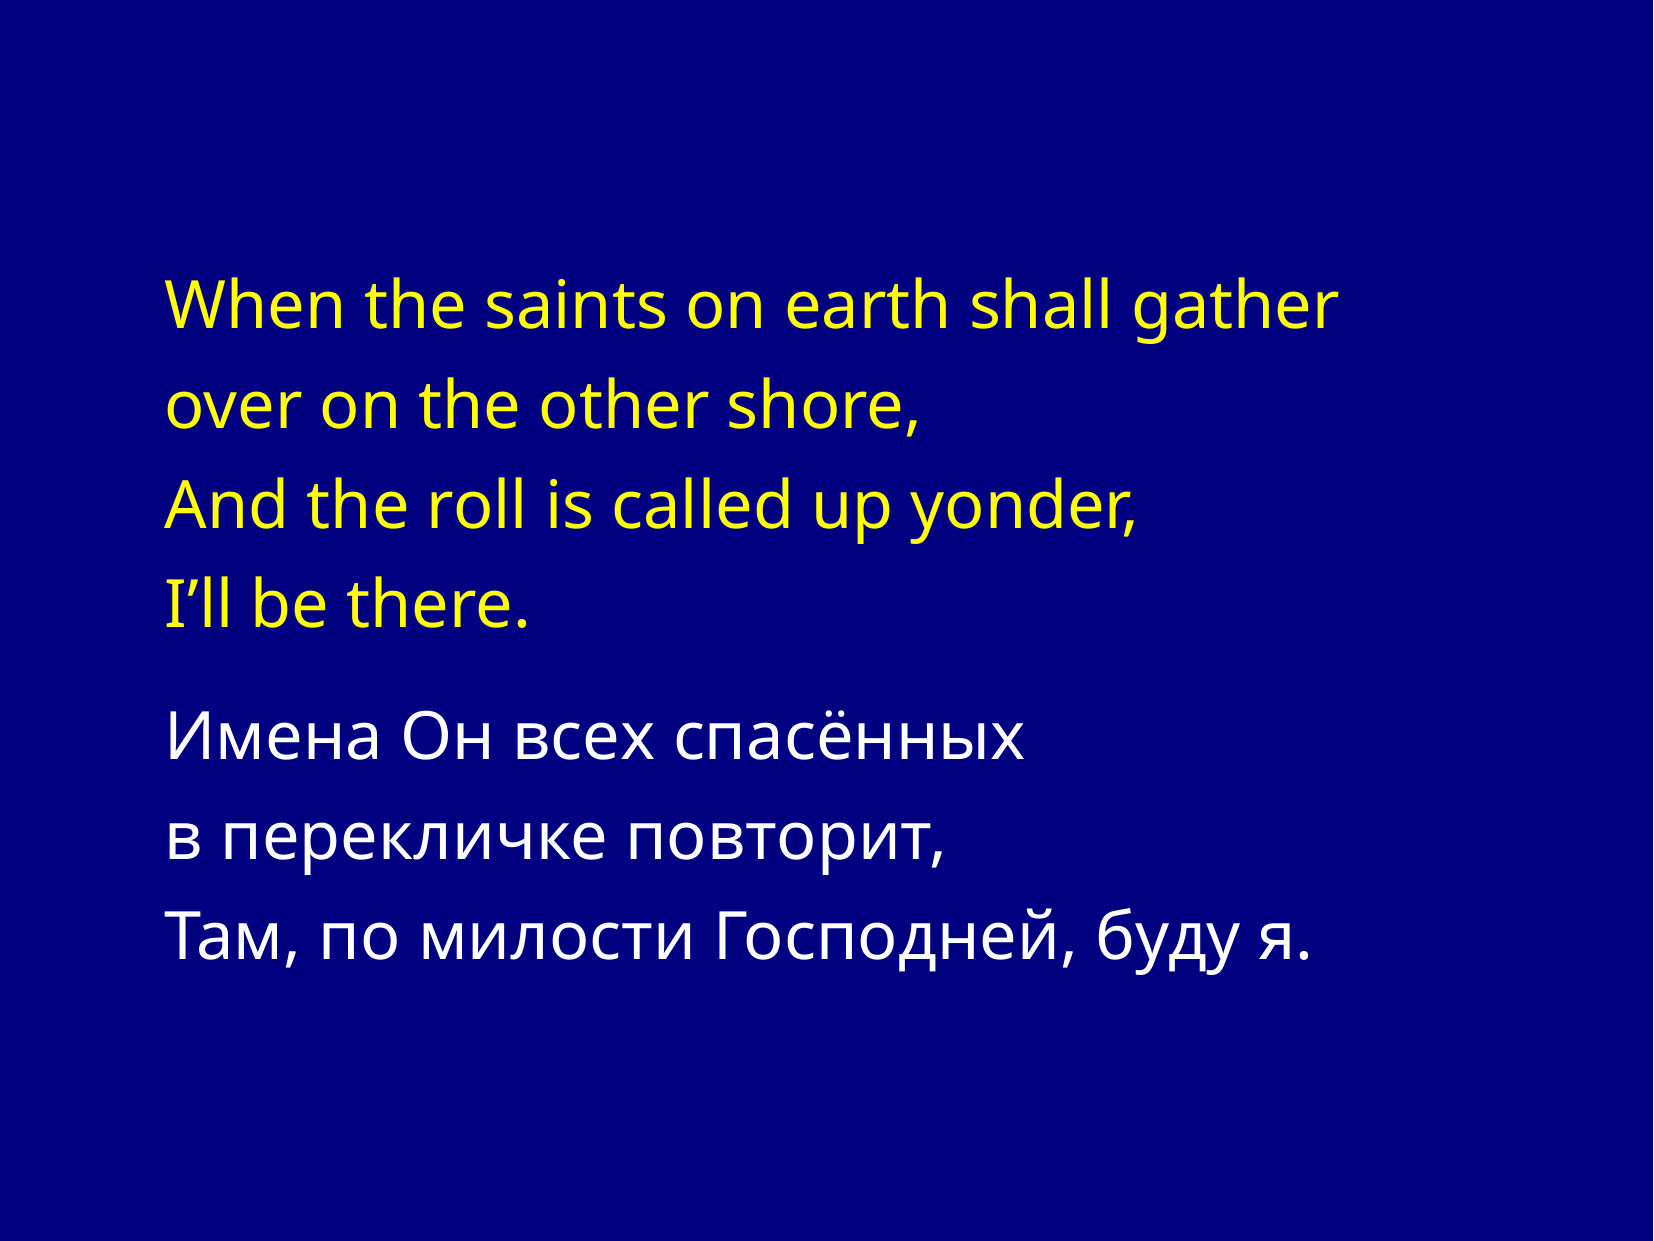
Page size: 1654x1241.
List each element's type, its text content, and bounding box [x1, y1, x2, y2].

text_box When the saints on earth shall gather over on the other shore, And the roll is called up yonder, I’ll be there. [37, 150, 1651, 638]
text_box Имена Он всех спасённых в перекличке повторит, Там, по милости Господней, буду я. [37, 581, 1538, 1163]
